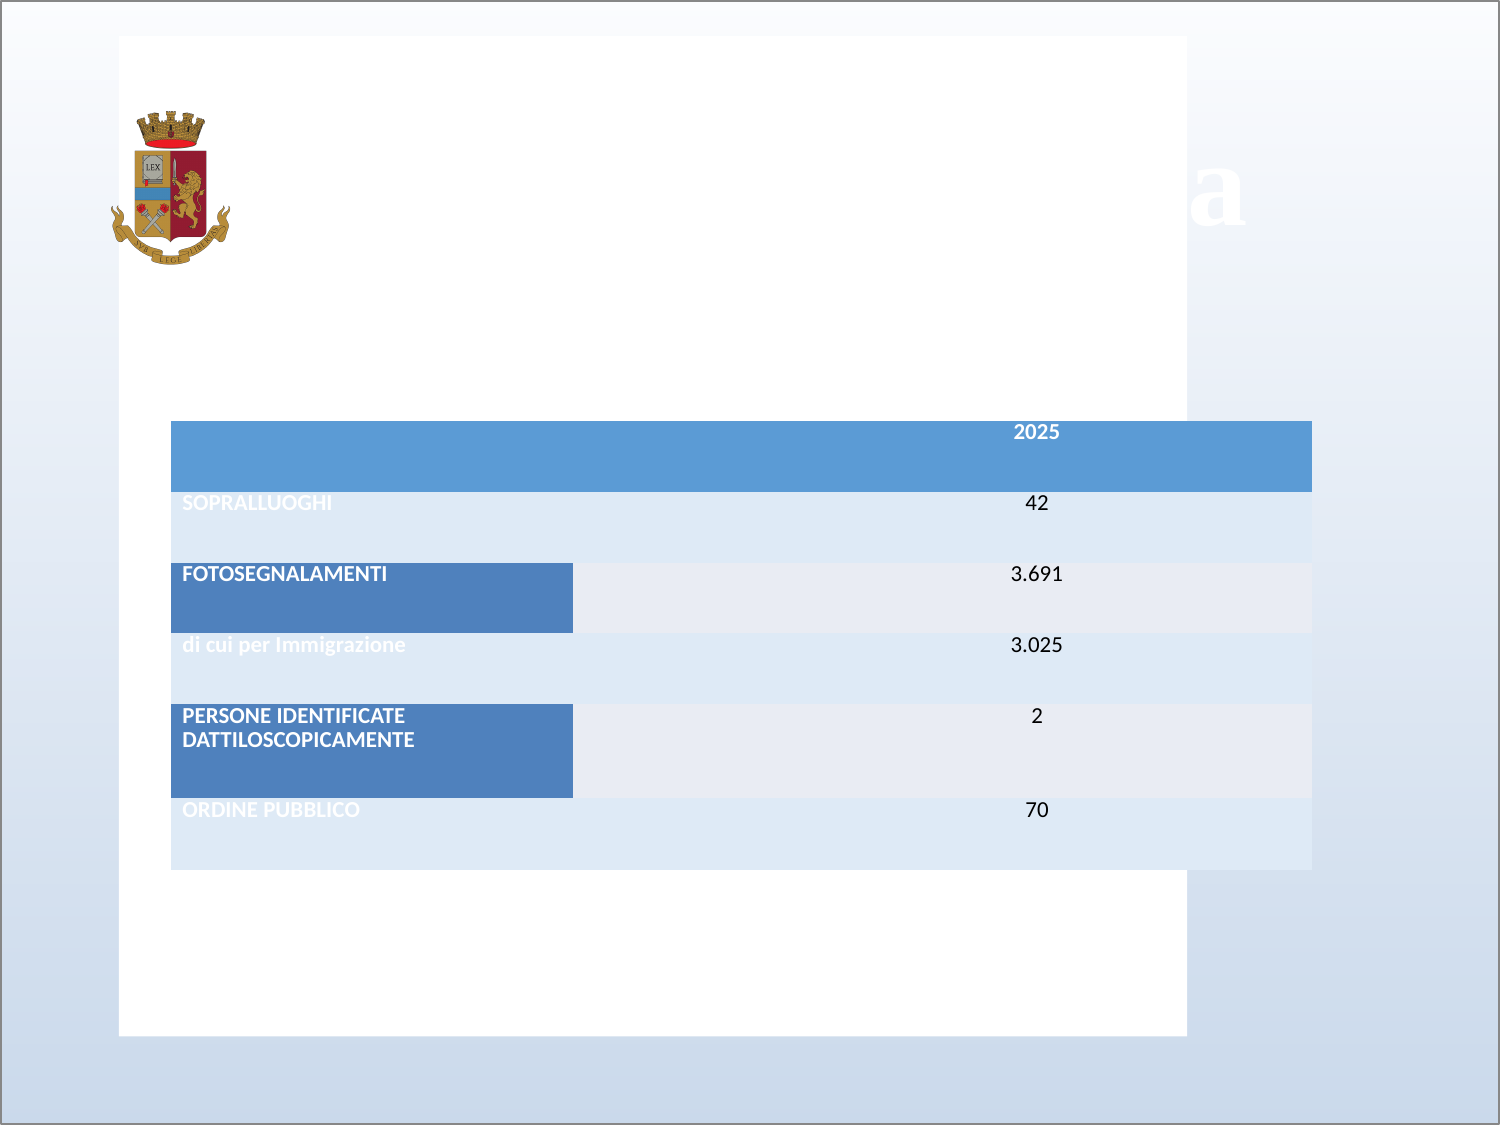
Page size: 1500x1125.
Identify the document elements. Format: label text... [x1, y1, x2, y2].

table_cell SOPRALLUOGHI [171, 492, 573, 563]
table_cell 42 [762, 492, 1312, 563]
table_cell [573, 704, 762, 798]
table_cell 2 [762, 704, 1312, 798]
table_cell [573, 492, 762, 563]
table_cell PERSONE IDENTIFICATE DATTILOSCOPICAMENTE [171, 704, 573, 798]
table_cell ORDINE PUBBLICO [171, 798, 573, 870]
table_cell 70 [762, 798, 1312, 870]
table_header 2025 [762, 421, 1312, 492]
table_cell di cui per Immigrazione [171, 633, 573, 704]
table_header [573, 421, 762, 492]
table_cell 3.025 [762, 633, 1312, 704]
table_cell [573, 563, 762, 633]
chart [0, 0, 1500, 1125]
table_cell [573, 798, 762, 870]
table_header [171, 421, 573, 492]
table_cell [573, 633, 762, 704]
table_cell 3.691 [762, 563, 1312, 633]
table_cell FOTOSEGNALAMENTI [171, 563, 573, 633]
